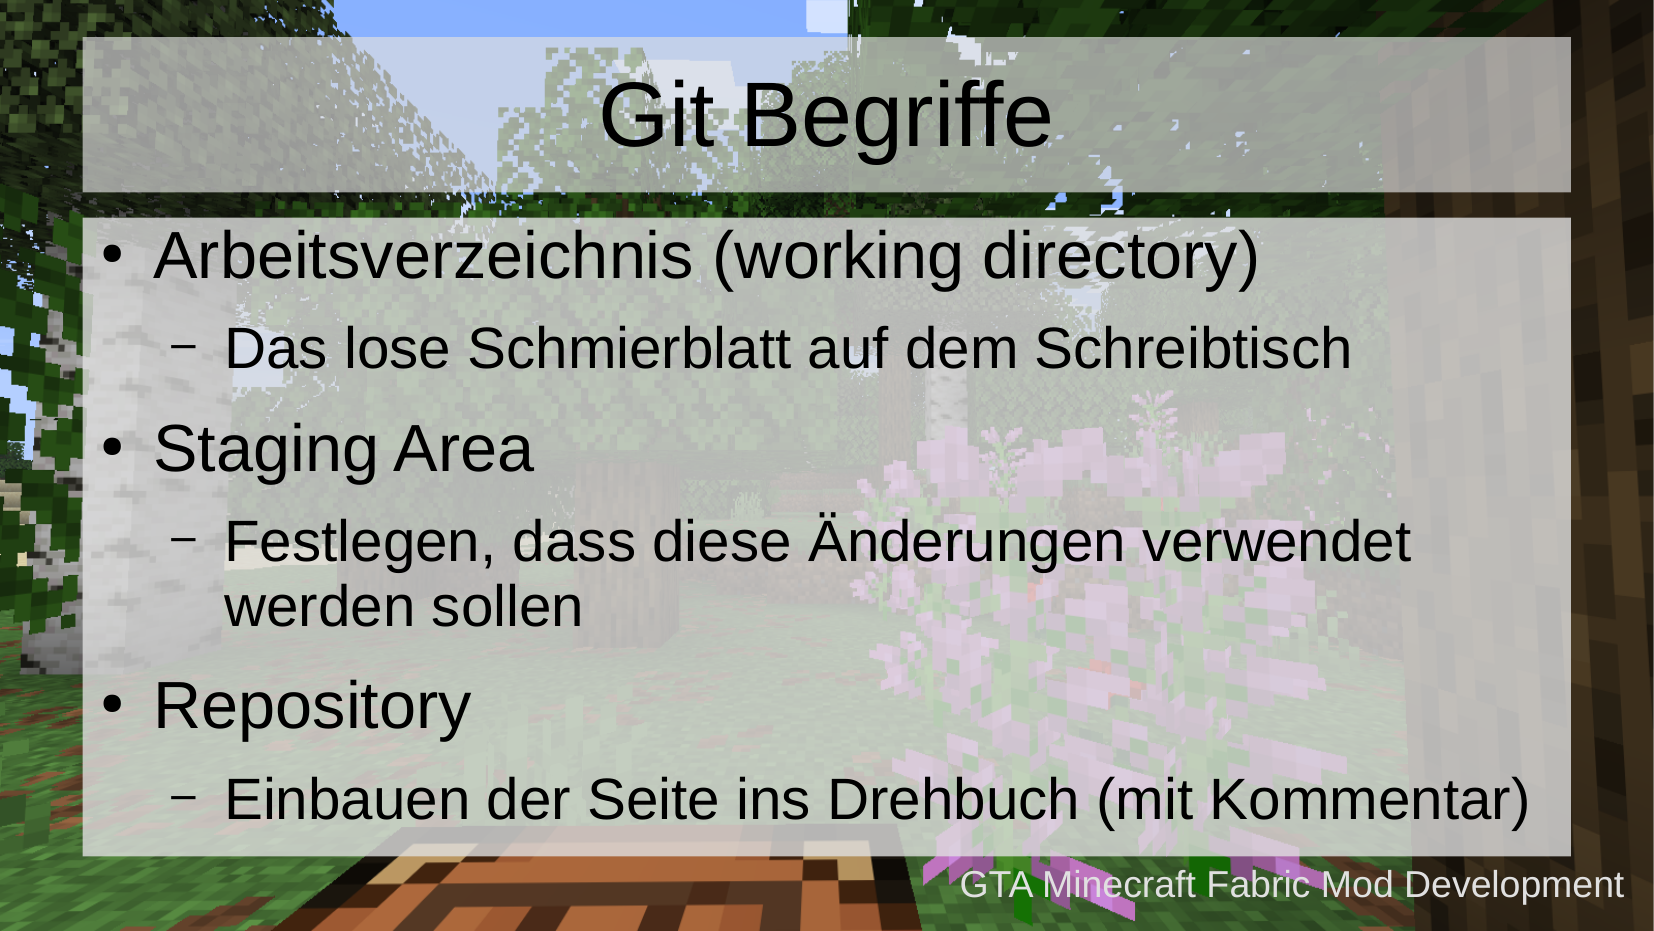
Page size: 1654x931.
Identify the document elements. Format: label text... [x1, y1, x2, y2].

picture [0, 0, 1654, 931]
title Git Begriffe [82, 37, 1571, 193]
list Arbeitsverzeichnis (working directory) Das lose Schmierblatt auf dem Schreibtisch Staging Area Festlegen, dass diese Änderungen verwendet werden sollen Repository Einbauen der Seite ins Drehbuch (mit Kommentar) [82, 217, 1571, 857]
